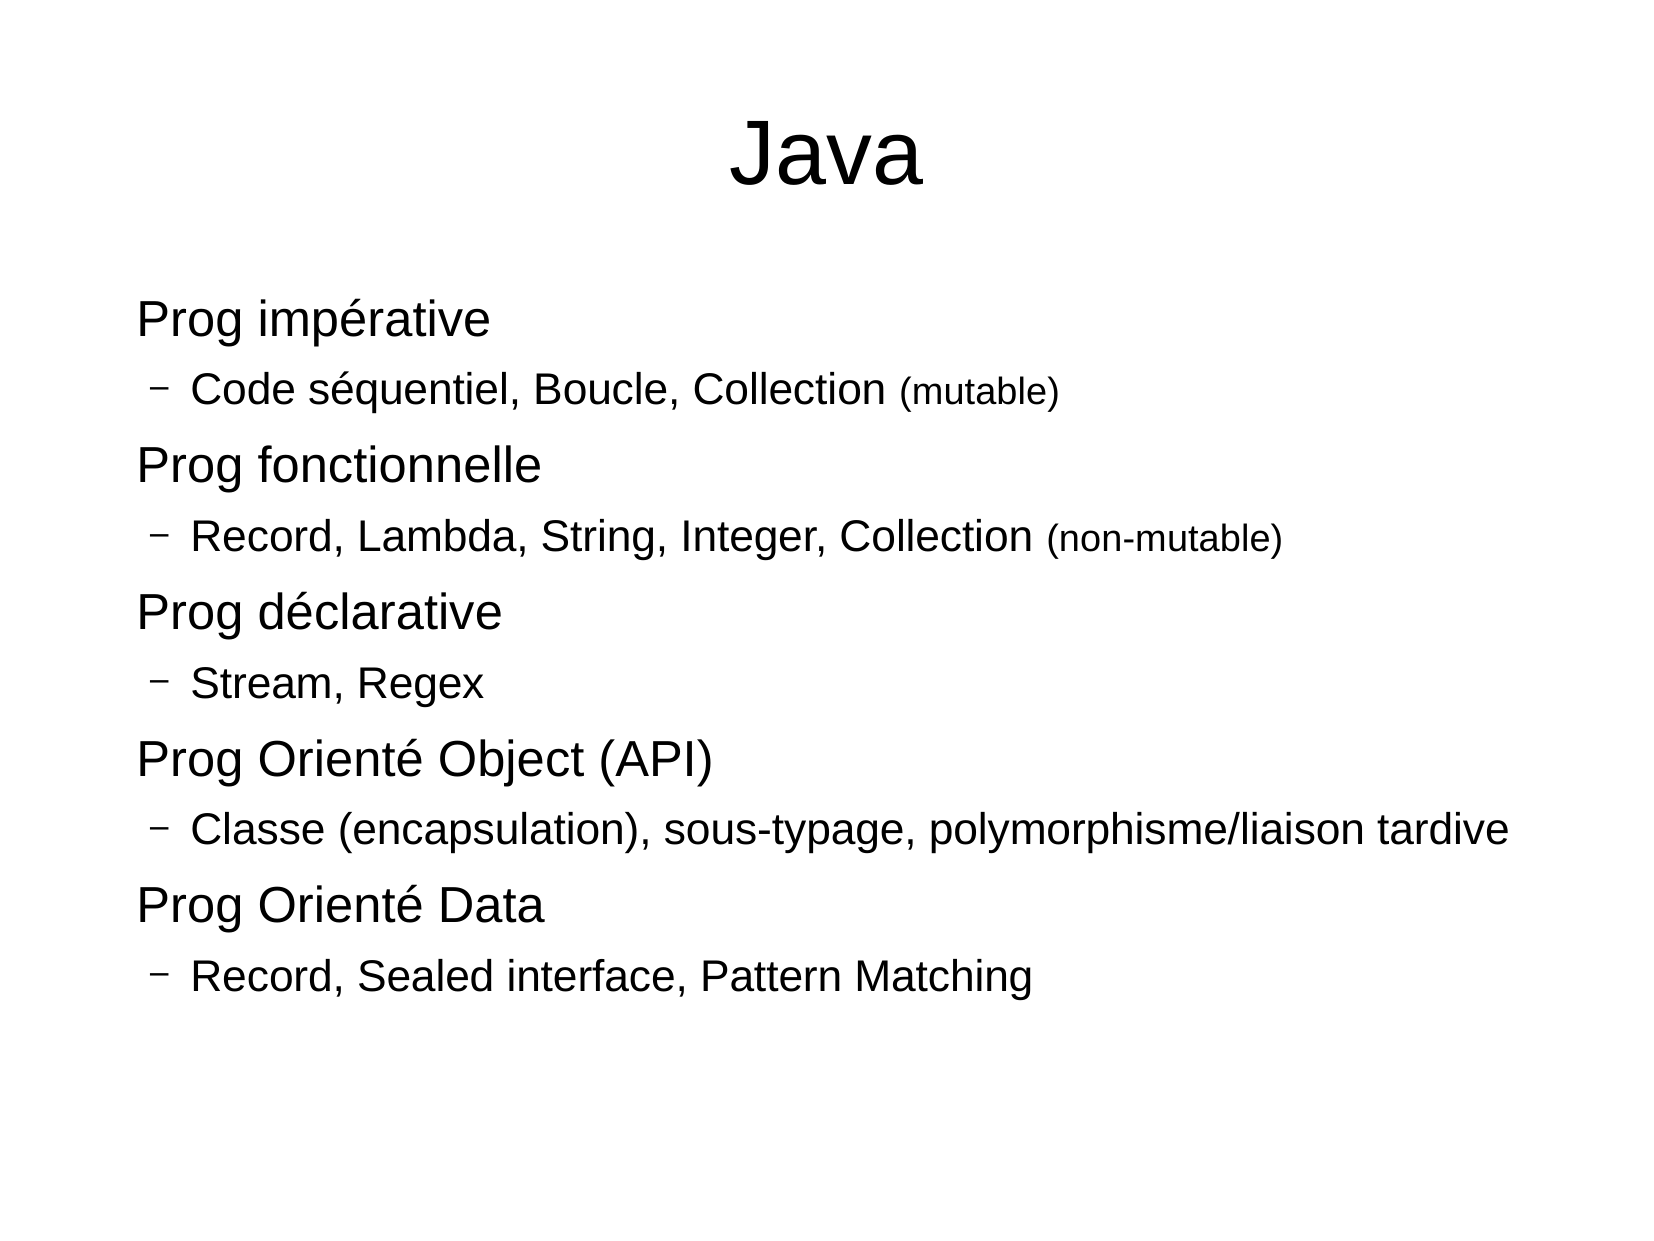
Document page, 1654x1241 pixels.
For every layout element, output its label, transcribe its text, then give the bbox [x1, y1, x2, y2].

title Java [82, 49, 1571, 257]
list Prog impérative Code séquentiel, Boucle, Collection (mutable) Prog fonctionnelle Record, Lambda, String, Integer, Collection (non-mutable) Prog déclarative Stream, Regex Prog Orienté Object (API) Classe (encapsulation), sous-typage, polymorphisme/liaison tardive Prog Orienté Data Record, Sealed interface, Pattern Matching [82, 290, 1571, 1010]
